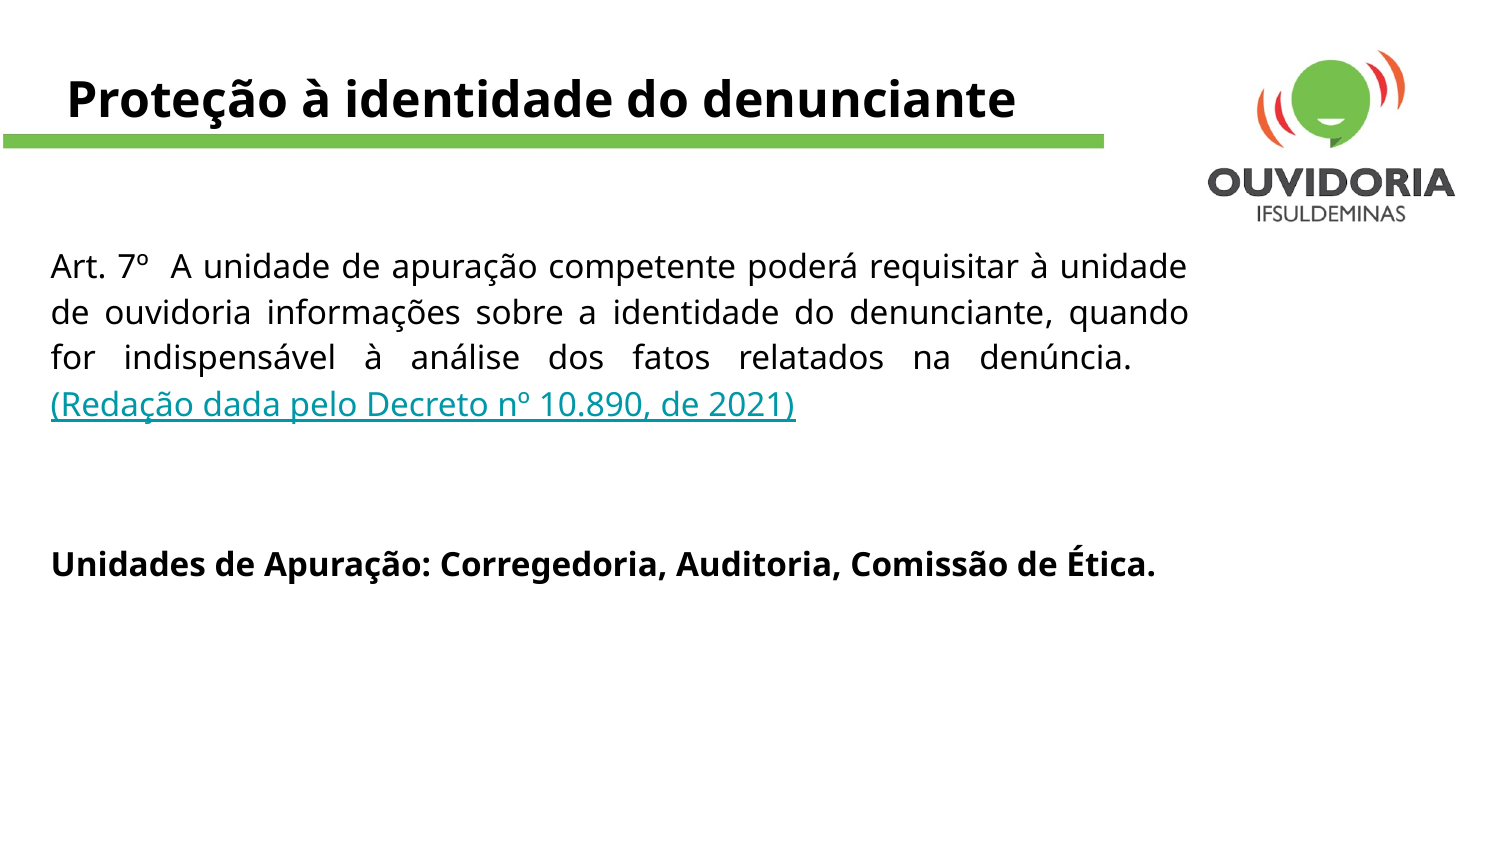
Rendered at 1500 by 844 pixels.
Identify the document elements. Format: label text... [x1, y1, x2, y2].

text_box Proteção à identidade do denunciante [51, 52, 1054, 130]
picture [3, 0, 1500, 844]
text_box Art. 7º A unidade de apuração competente poderá requisitar à unidade de ouvidoria informações sobre a identidade do denunciante, quando for indispensável à análise dos fatos relatados na denúncia. (Redação dada pelo Decreto nº 10.890, de 2021) Unidades de Apuração: Corregedoria, Auditoria, Comissão de Ética. [35, 152, 1205, 739]
